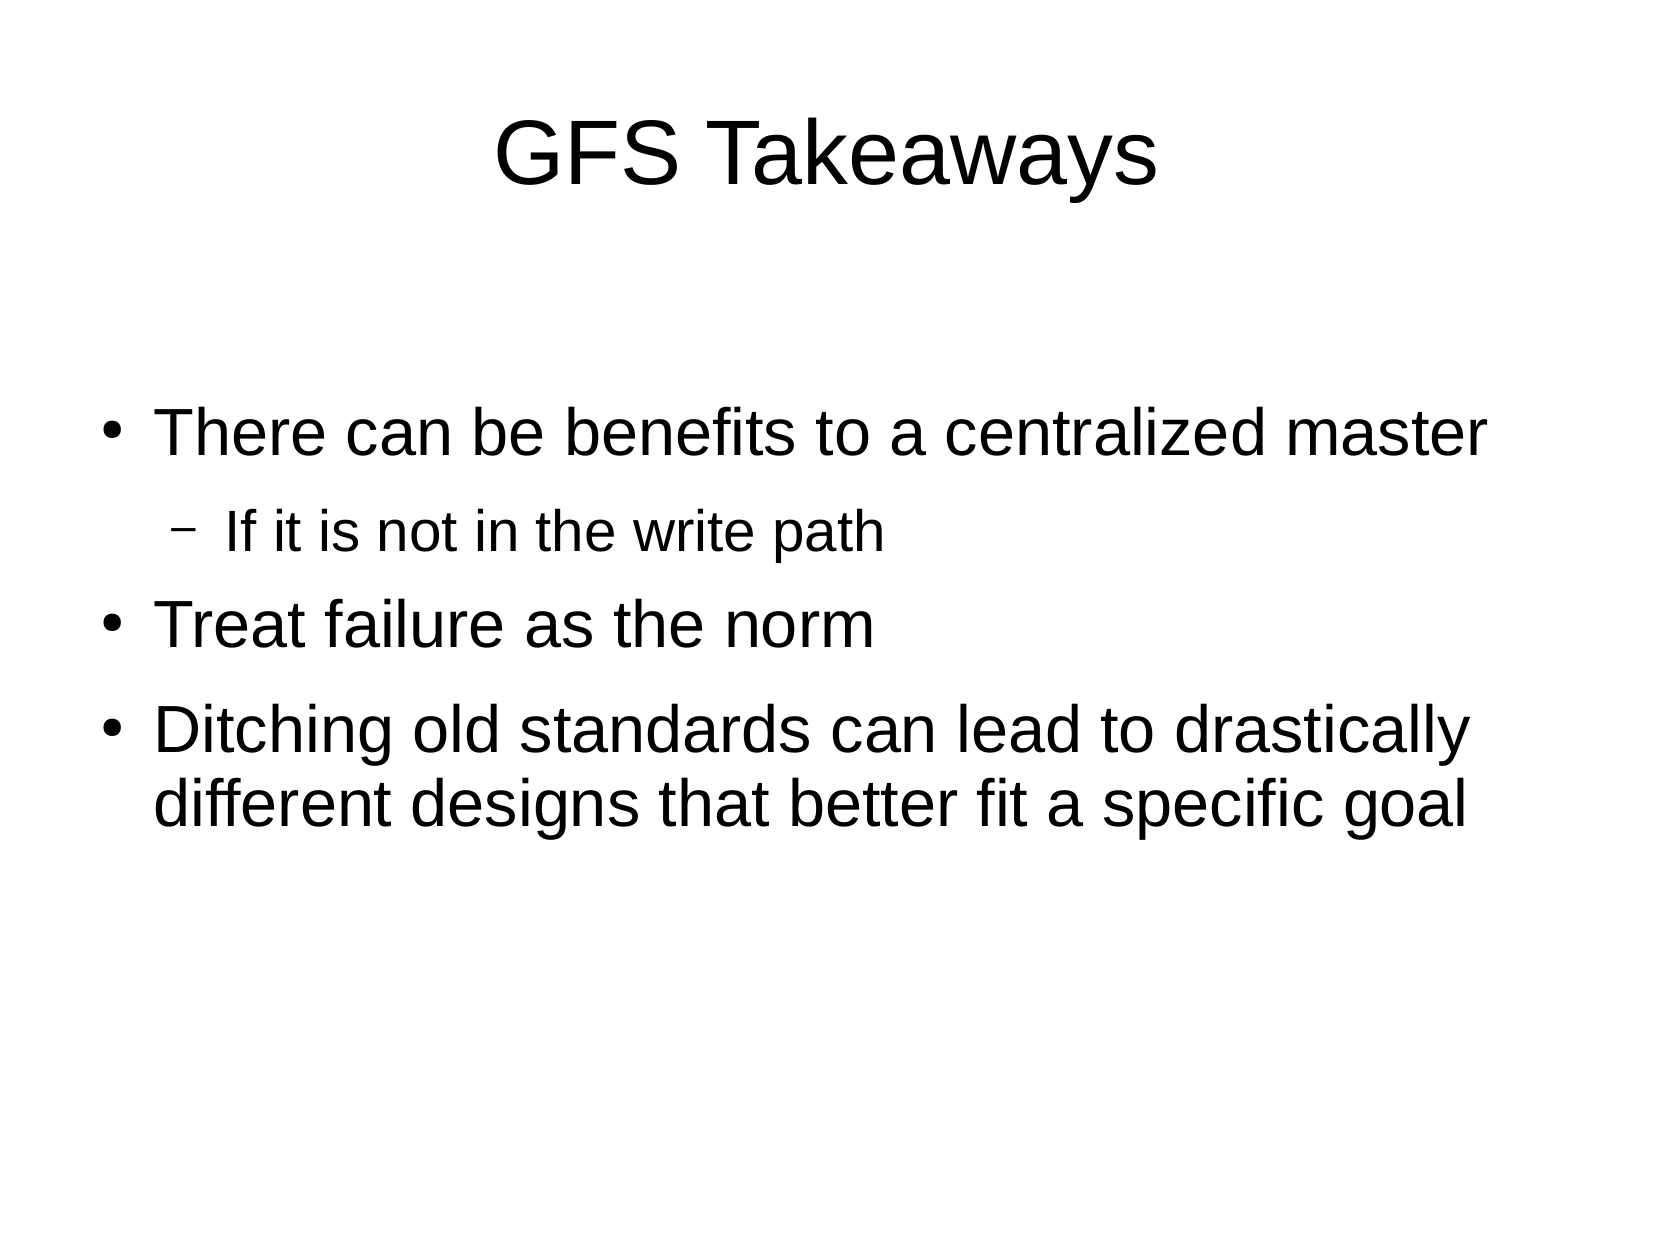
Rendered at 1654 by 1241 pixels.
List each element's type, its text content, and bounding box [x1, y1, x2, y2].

list There can be benefits to a centralized master If it is not in the write path Treat failure as the norm Ditching old standards can lead to drastically different designs that better fit a specific goal [82, 290, 1538, 1010]
title GFS Takeaways [82, 49, 1571, 257]
